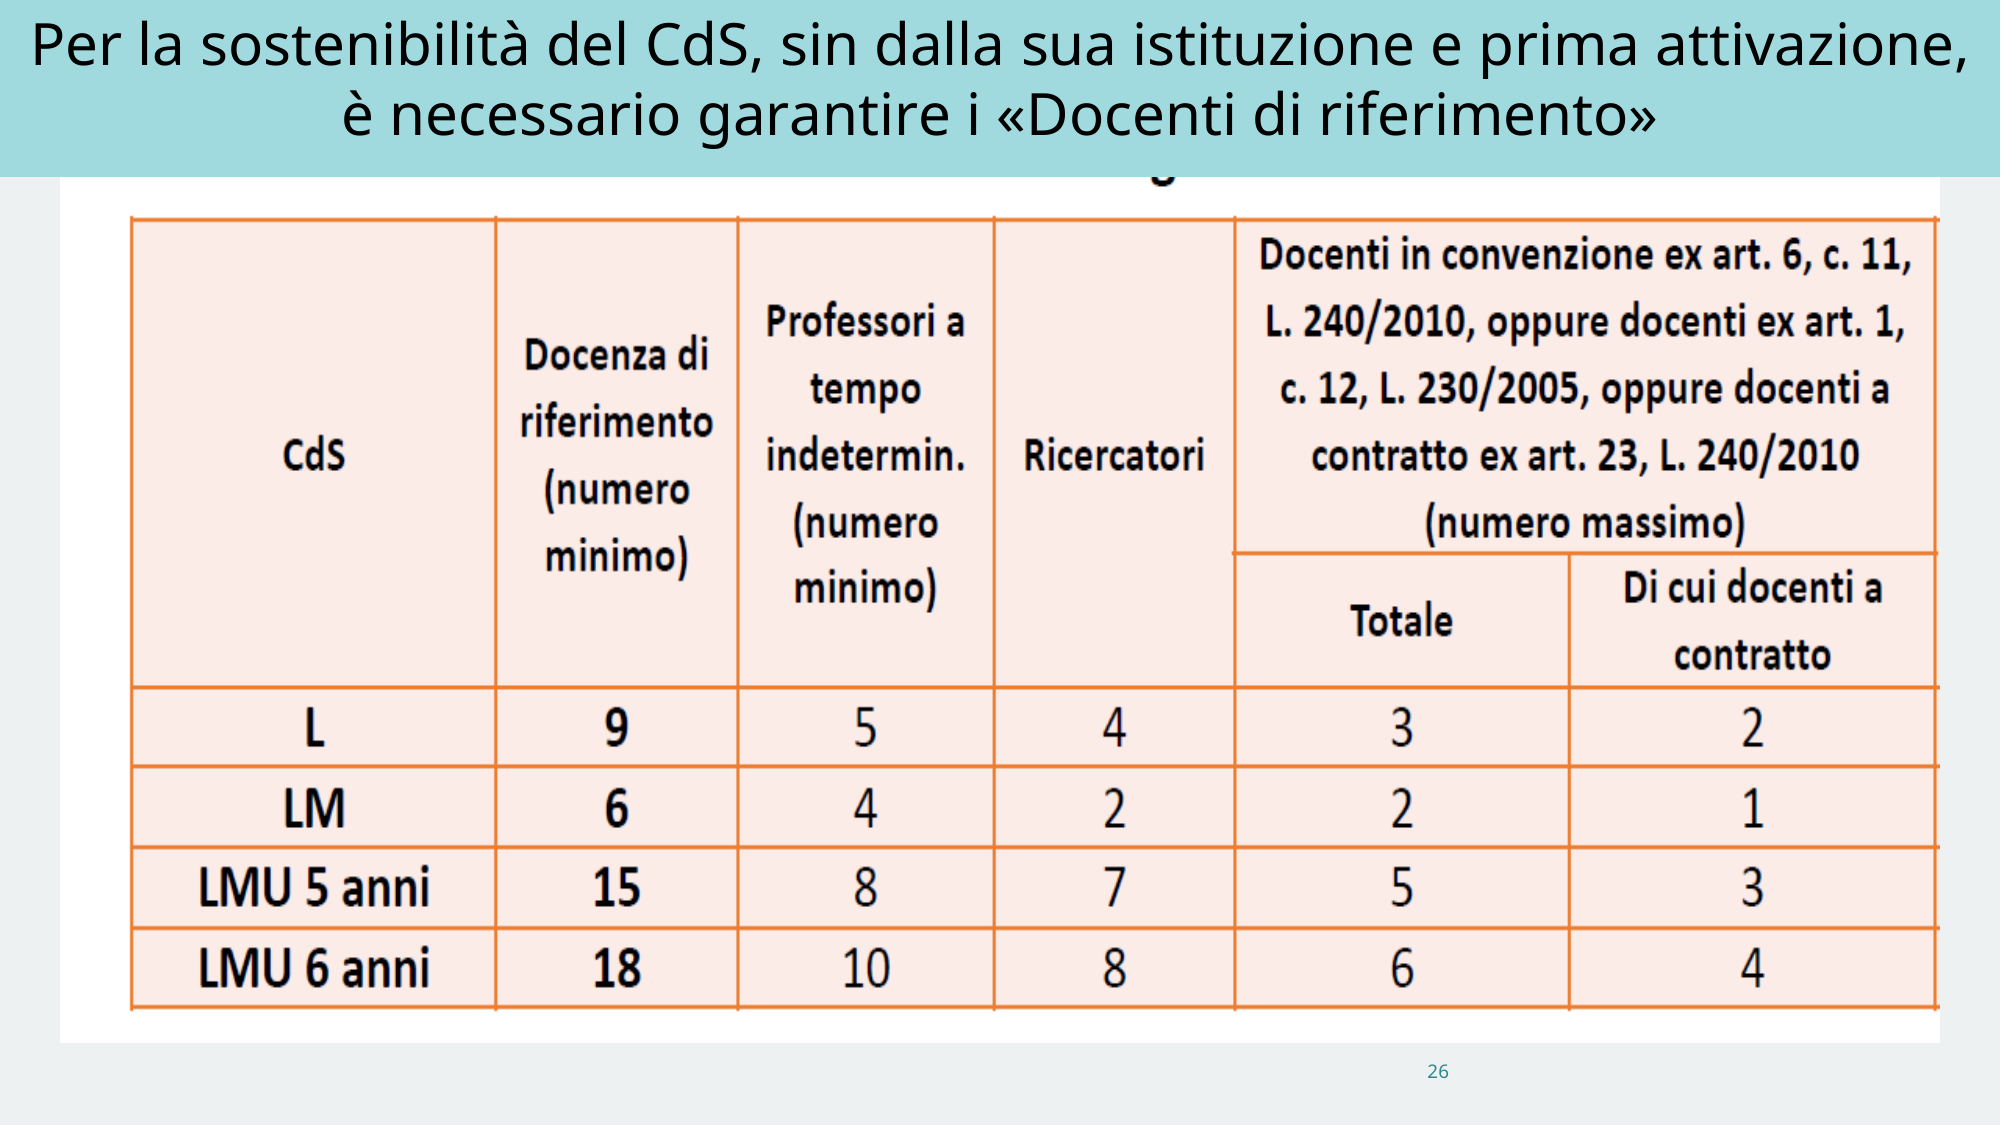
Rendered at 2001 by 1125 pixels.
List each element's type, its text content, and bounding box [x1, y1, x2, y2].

text_box [1412, 1043, 1863, 1103]
picture [60, 177, 1940, 1043]
text_box Per la sostenibilità del CdS, sin dalla sua istituzione e prima attivazione, è necessario garantire i «Docenti di riferimento» [0, 0, 2000, 157]
